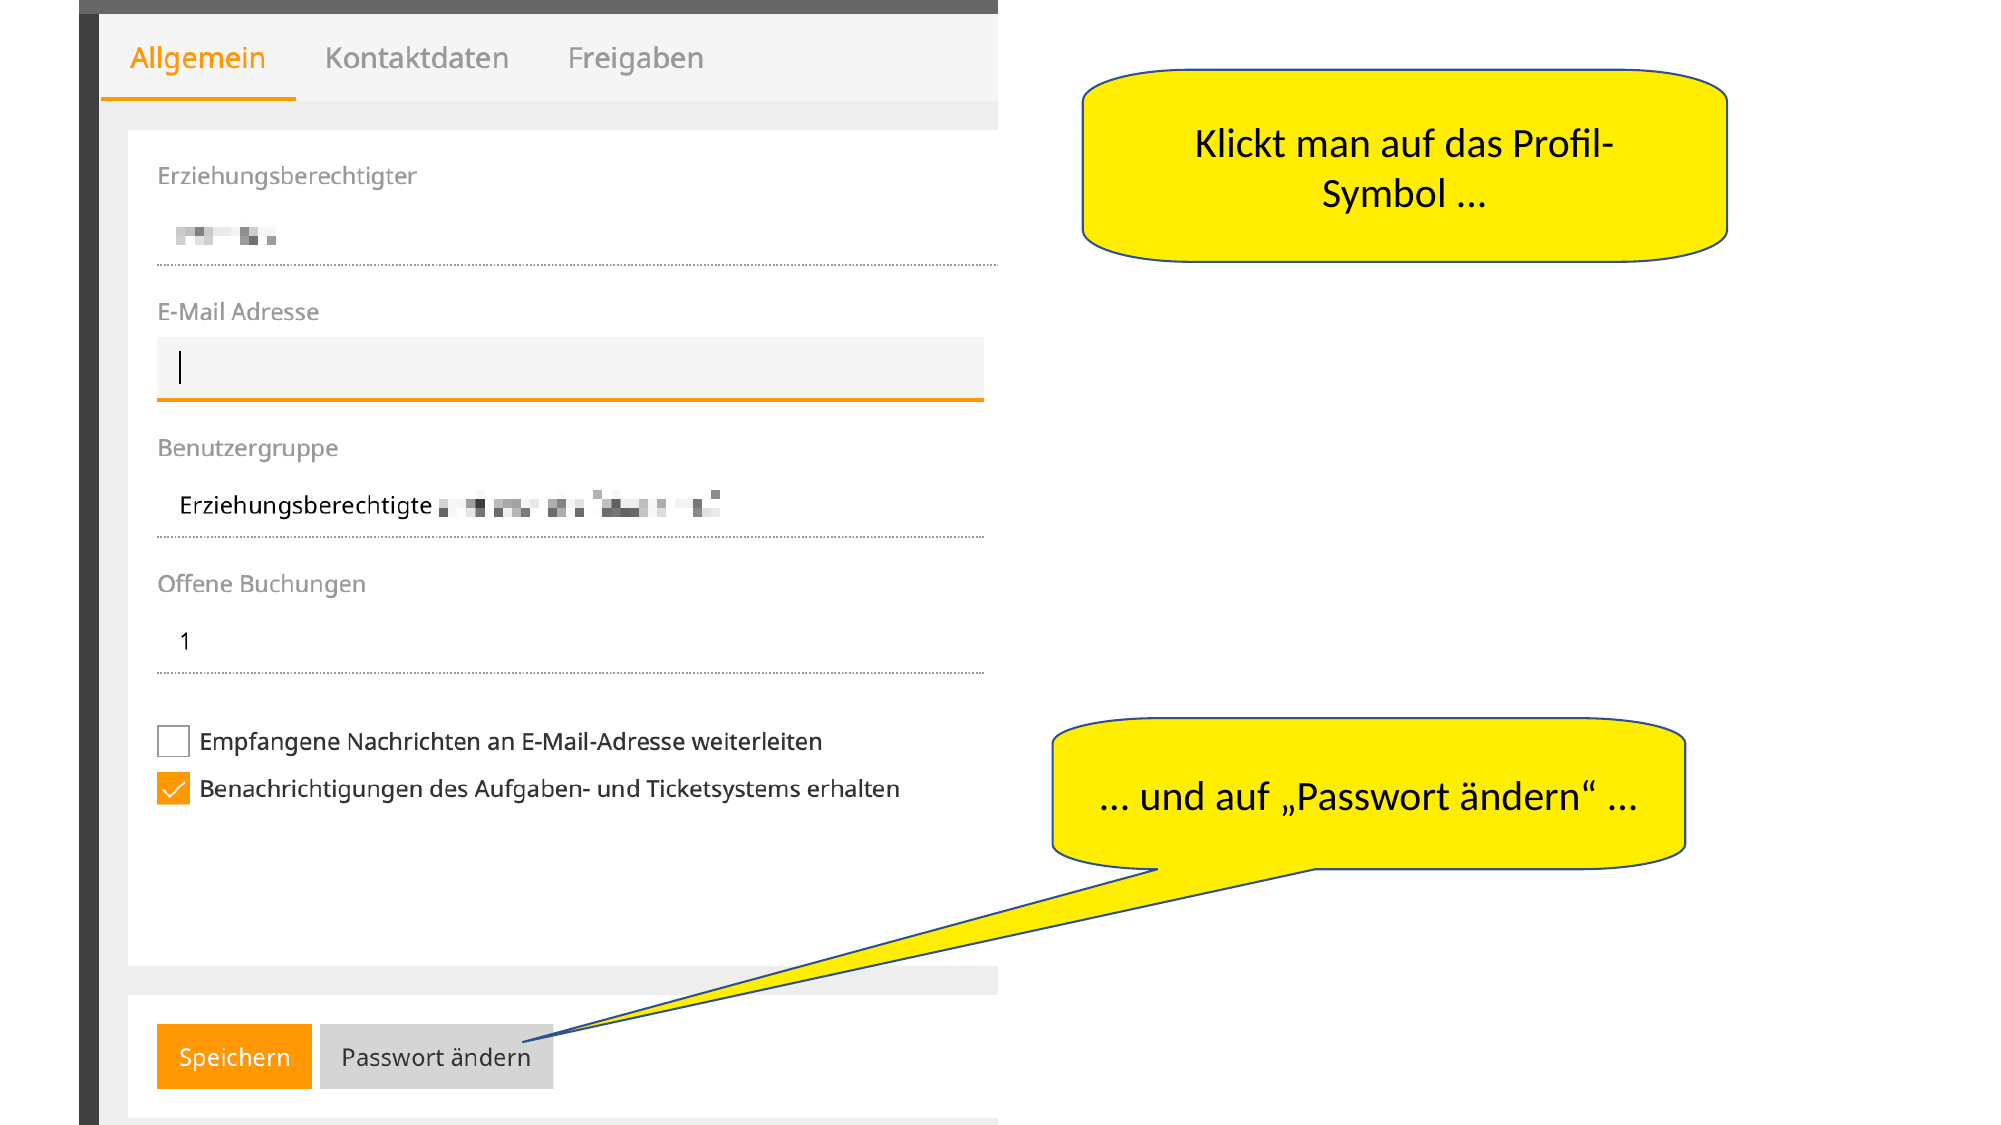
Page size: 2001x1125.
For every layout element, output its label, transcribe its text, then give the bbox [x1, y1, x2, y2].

picture [79, 0, 998, 1125]
text_box ... und auf „Passwort ändern“ ... [522, 718, 1686, 1043]
text_box Klickt man auf das Profil-Symbol ... [1082, 69, 1728, 262]
